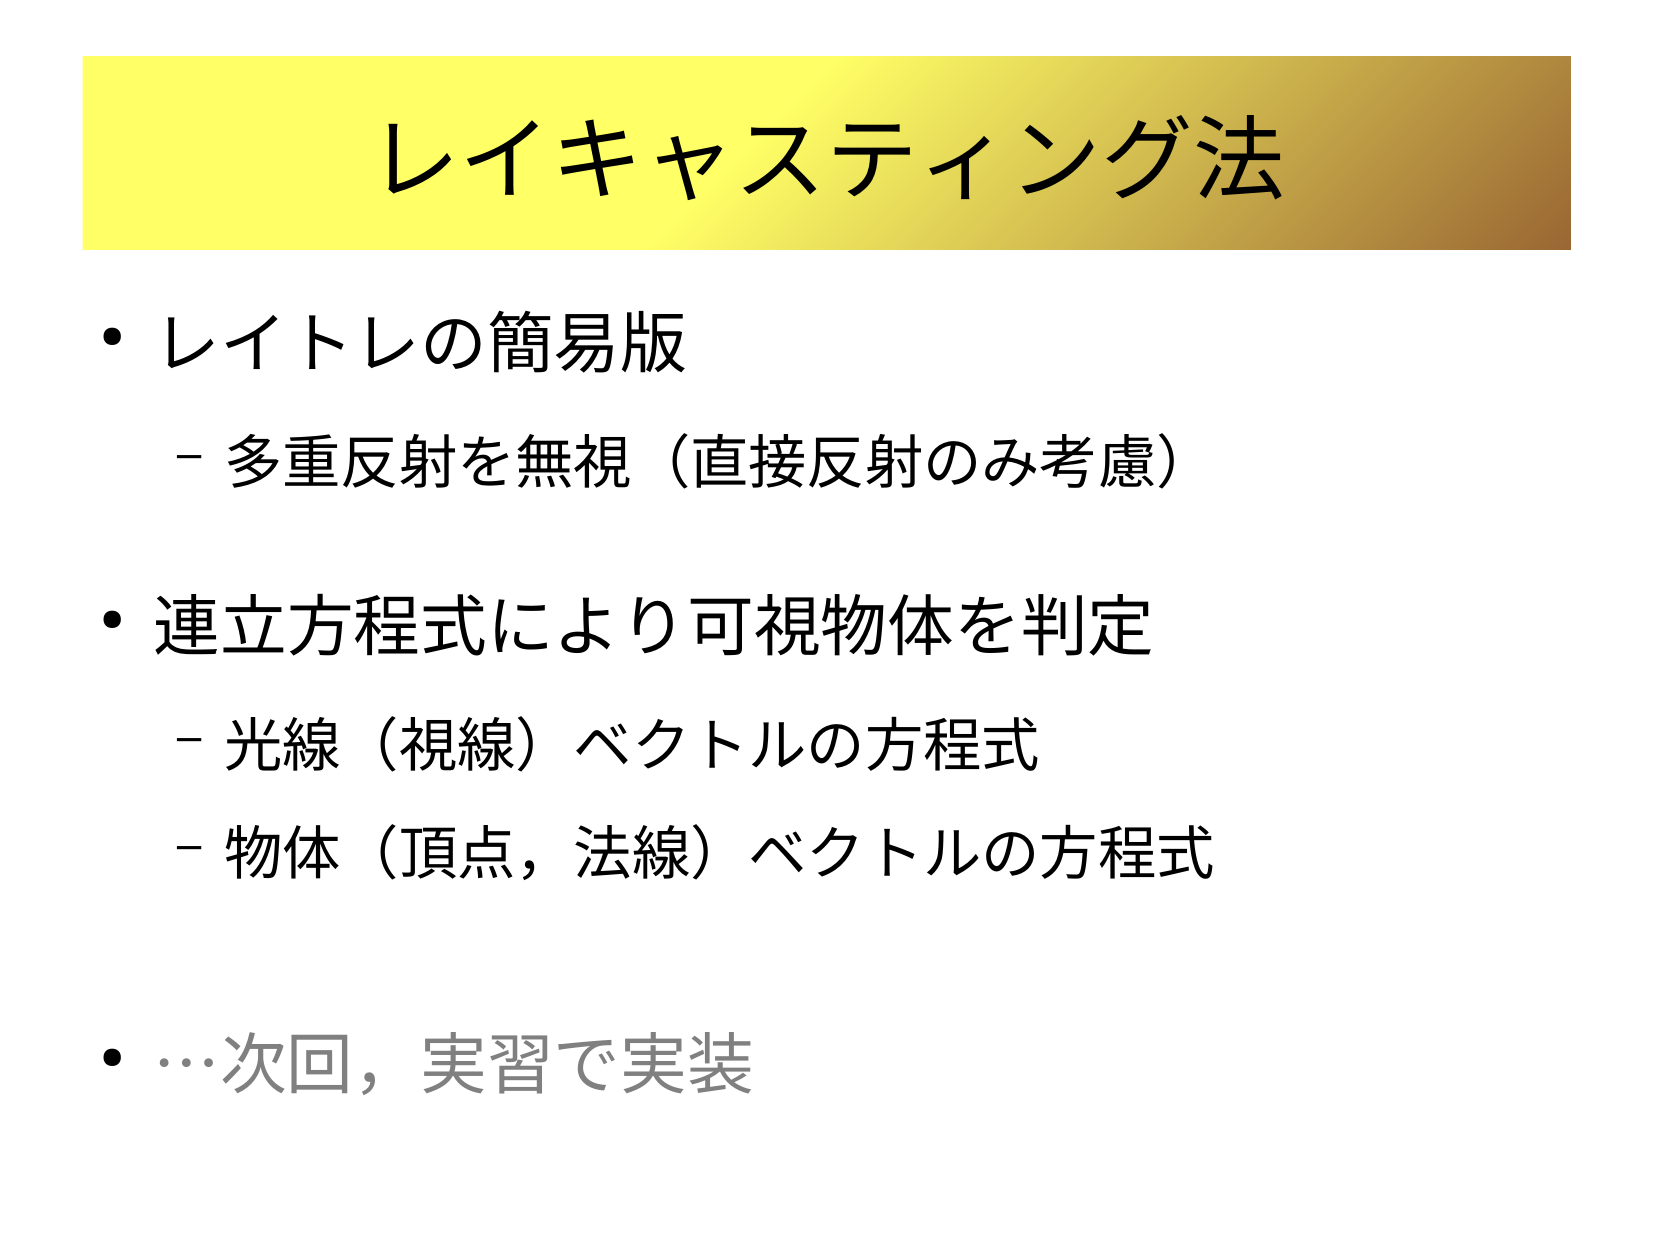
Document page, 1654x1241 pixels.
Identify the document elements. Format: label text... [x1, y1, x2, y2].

title レイキャスティング法 [82, 56, 1571, 250]
list レイトレの簡易版 多重反射を無視（直接反射のみ考慮） 連立方程式により可視物体を判定 光線（視線）ベクトルの方程式 物体（頂点，法線）ベクトルの方程式 …次回，実習で実装 [82, 290, 1571, 1094]
